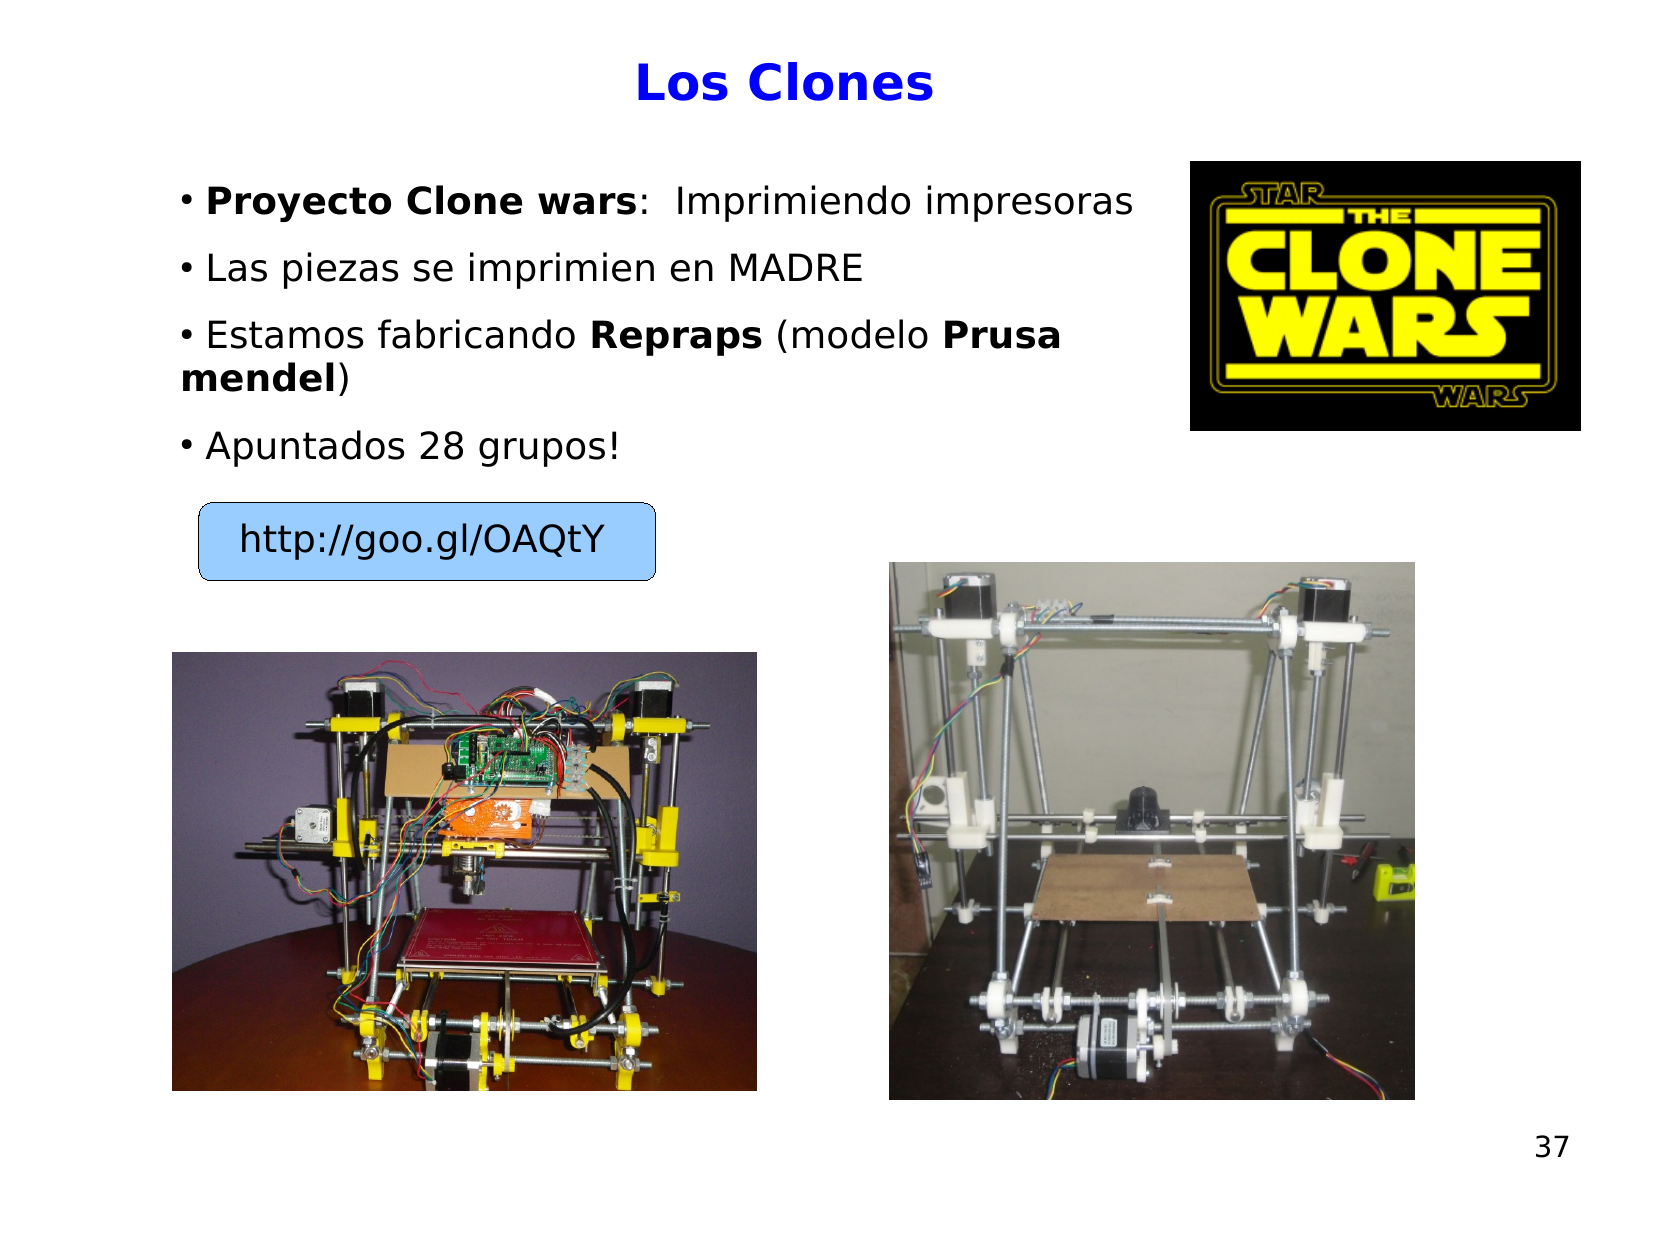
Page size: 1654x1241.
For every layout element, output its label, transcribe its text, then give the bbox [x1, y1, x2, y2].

text_box Proyecto Clone wars: Imprimiendo impresoras Las piezas se imprimien en MADRE Estamos fabricando Repraps (modelo Prusa mendel) Apuntados 28 grupos! [165, 172, 1171, 476]
picture [889, 562, 1415, 1100]
text_box http://goo.gl/OAQtY [224, 510, 632, 569]
text_box Los Clones [619, 46, 951, 120]
text_box [198, 502, 656, 581]
picture [172, 652, 757, 1091]
picture [1190, 161, 1581, 431]
